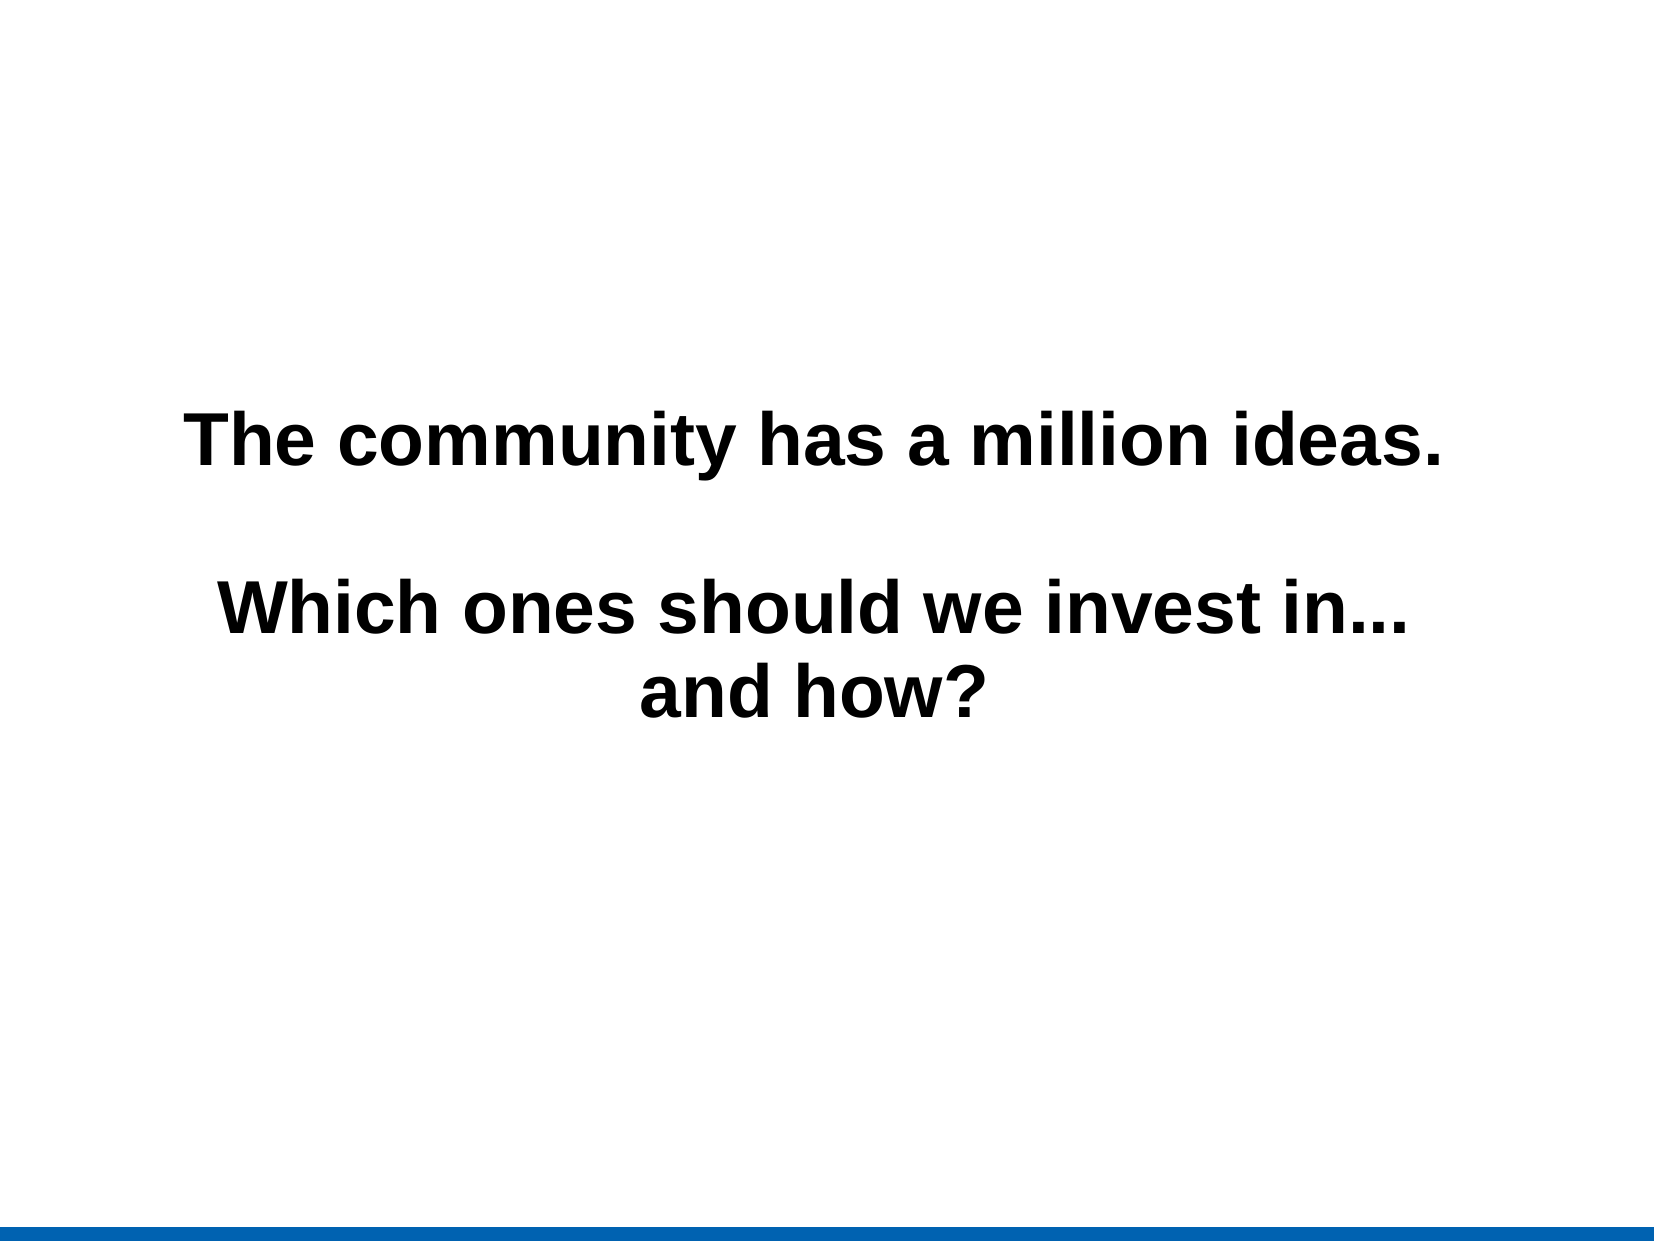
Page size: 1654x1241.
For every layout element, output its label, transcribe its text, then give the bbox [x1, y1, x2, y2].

text_box The community has a million ideas. Which ones should we invest in... and how? [168, 390, 1463, 826]
